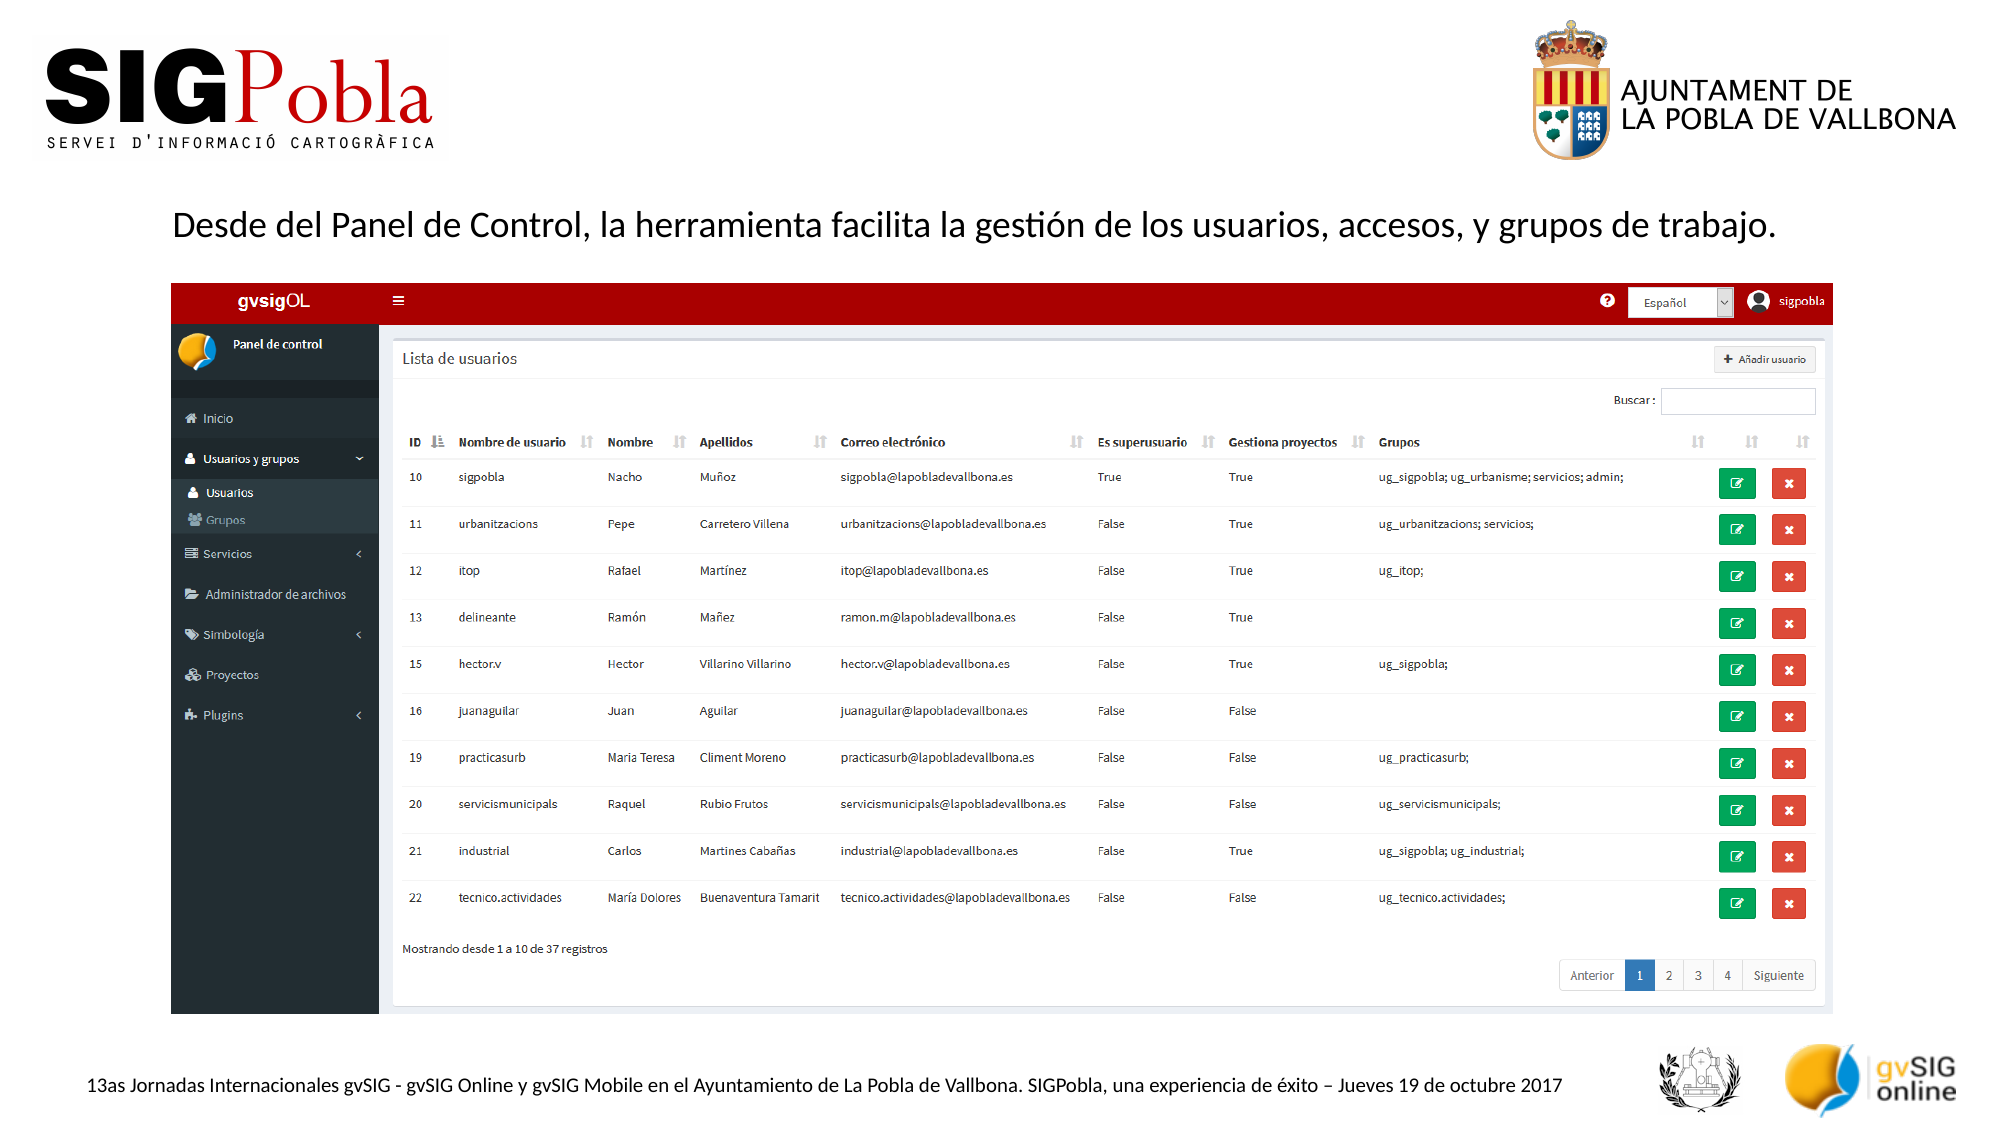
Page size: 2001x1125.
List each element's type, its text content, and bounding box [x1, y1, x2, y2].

picture [1533, 20, 1956, 161]
picture [1656, 1044, 1745, 1117]
text_box 13as Jornadas Internacionales gvSIG - gvSIG Online y gvSIG Mobile en el Ayuntamiento de La Pobla de Vallbona. SIGPobla, una experiencia de éxito – Jueves 19 de octubre 2017 [71, 1063, 1593, 1105]
text_box Desde del Panel de Control, la herramienta facilita la gestión de los usuarios, accesos, y grupos de trabajo. [157, 192, 1833, 254]
picture [171, 283, 1833, 1014]
picture [32, 35, 449, 161]
picture [1785, 1044, 1956, 1118]
